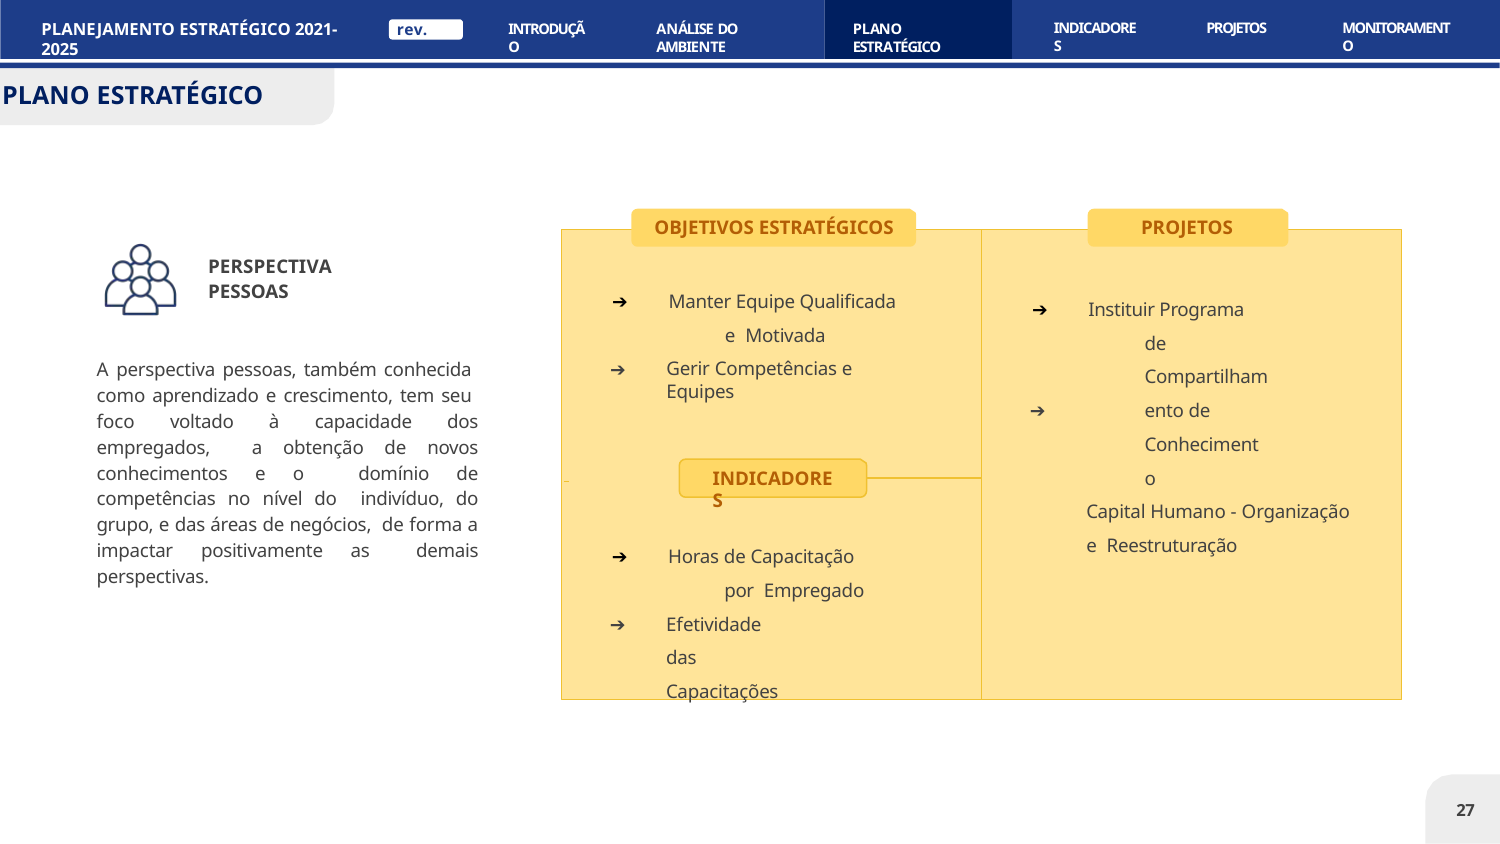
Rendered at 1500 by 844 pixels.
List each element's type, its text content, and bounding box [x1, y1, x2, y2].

text_box PLANEJAMENTO ESTRATÉGICO 2021-2025 [39, 16, 374, 41]
text_box INTRODUÇÃO [506, 17, 589, 40]
text_box [982, 208, 1401, 699]
text_box MONITORAMENTO [1340, 16, 1453, 39]
text_box [0, 62, 1500, 126]
text_box Manter Equipe Qualiﬁcada e Motivada Gerir Competências e Equipes [608, 276, 919, 382]
text_box ANÁLISE DO AMBIENTE [654, 17, 796, 40]
text_box rev. 2022 [394, 17, 457, 41]
text_box PLANO ESTRATÉGICO [850, 17, 982, 40]
text_box PROJETOS [1204, 16, 1272, 39]
text_box INDICADORES [1051, 16, 1137, 39]
text_box OBJETIVOS ESTRATÉGICOS [652, 213, 895, 241]
text_box Instituir Programa de Compartilhamento de Conhecimento Capital Humano - Organização e Reestruturação [1028, 284, 1357, 458]
text_box [0, 0, 1500, 59]
text_box PERSPECTIVA PESSOAS [206, 248, 374, 302]
text_box [561, 208, 981, 699]
text_box [1425, 774, 1500, 844]
text_box PLANO ESTRATÉGICO [0, 77, 309, 110]
text_box Horas de Capacitação por Empregado Efetividade das Capacitações [607, 531, 885, 671]
text_box PROJETOS [1138, 213, 1238, 241]
picture [96, 235, 185, 324]
text_box 21 [1450, 799, 1480, 823]
text_box INDICADORES [710, 464, 836, 492]
text_box A perspectiva pessoas, também conhecida como aprendizado e crescimento, tem seu foco voltado à capacidade dos empregados, a obtenção de novos conhecimentos e o domínio de competências no nível do indivíduo, do grupo, e das áreas de negócios, de forma a impactar positivamente as demais perspectivas. [94, 352, 480, 564]
text_box [681, 460, 865, 496]
